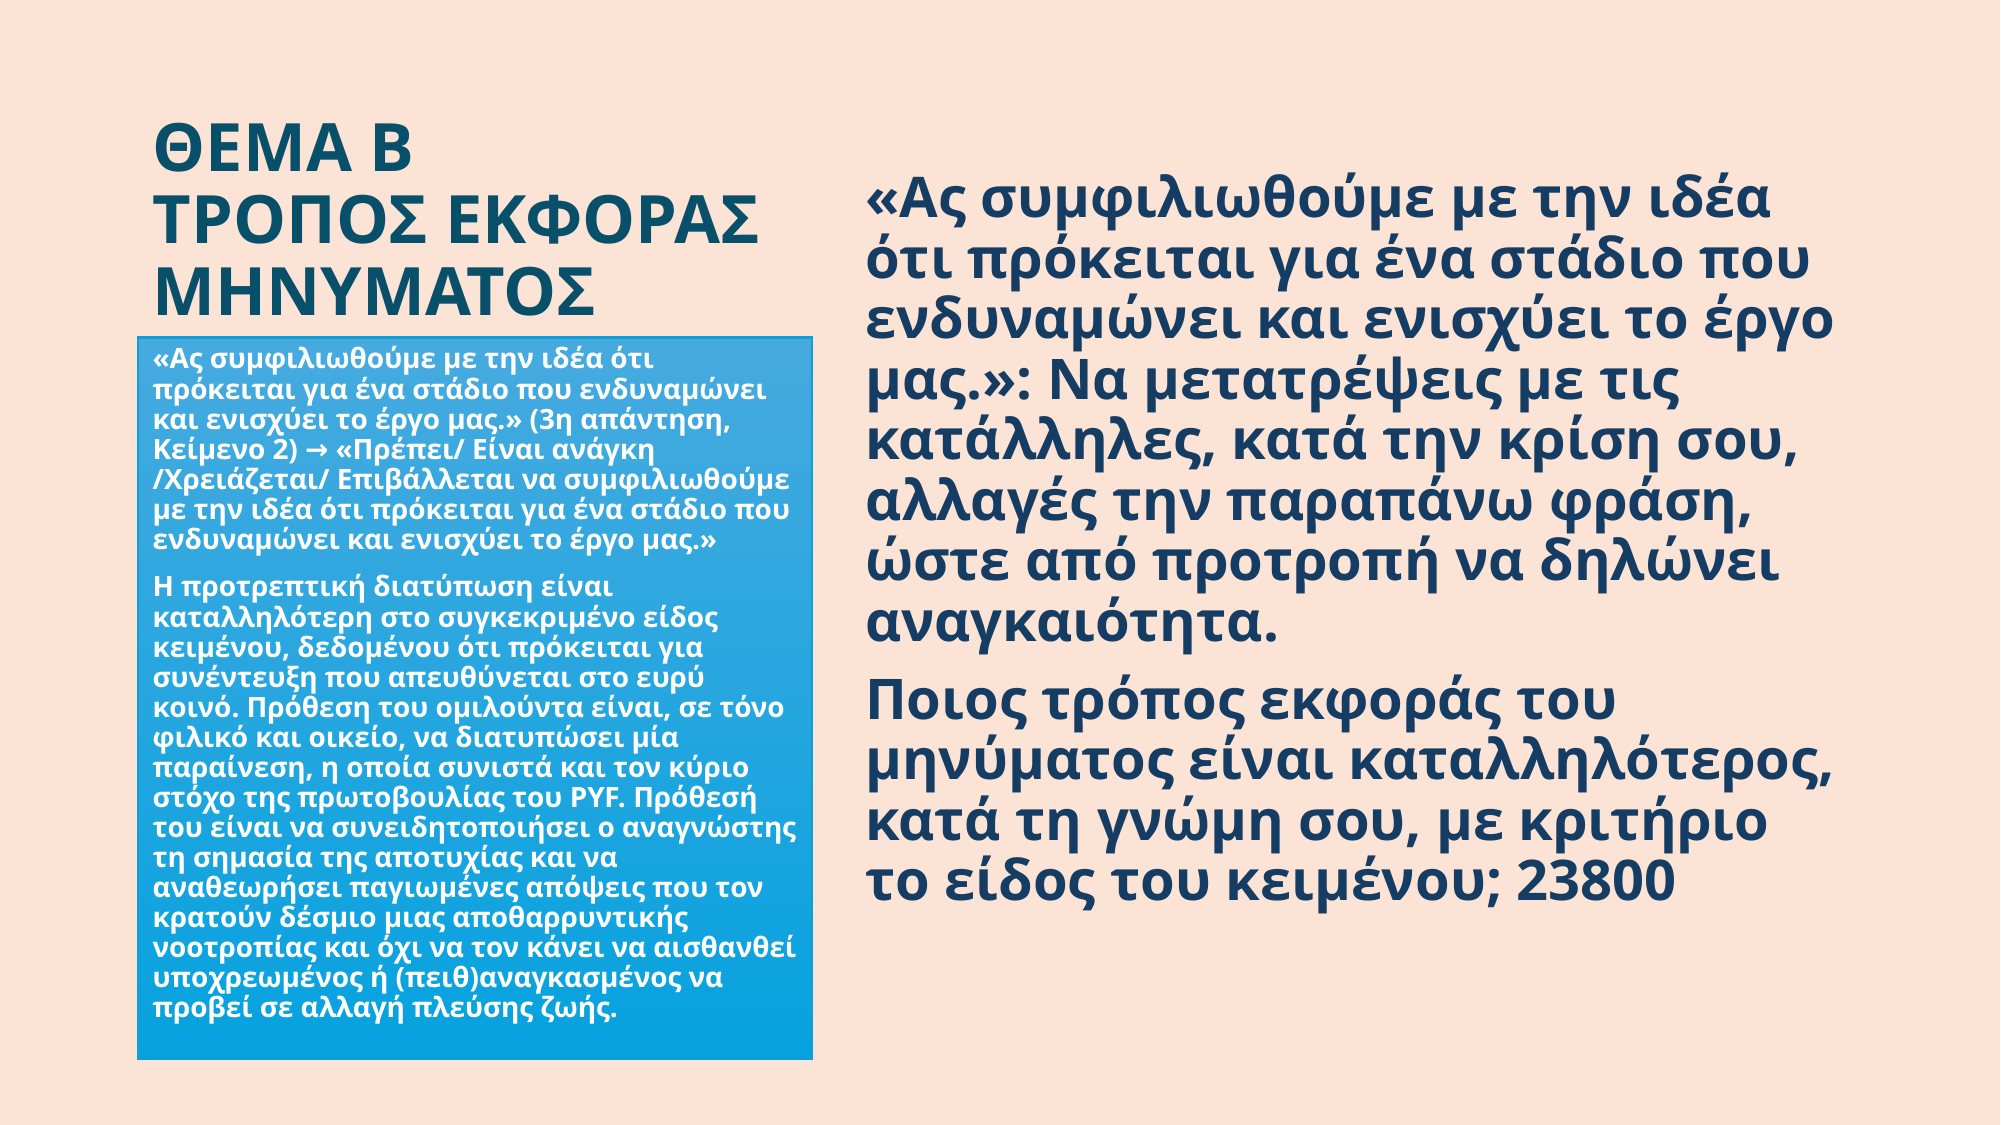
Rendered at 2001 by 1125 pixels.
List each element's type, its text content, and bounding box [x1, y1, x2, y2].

title ΘΕΜΑ Β ΤΡΟΠΟΣ ΕΚΦΟΡΑΣ ΜΗΝΥΜΑΤΟΣ [137, 75, 783, 336]
list «Ας συμφιλιωθούμε με την ιδέα ότι πρόκειται για ένα στάδιο που ενδυναμώνει και ενισχύει το έργο μας.»: Να μετατρέψεις με τις κατάλληλες, κατά την κρίση σου, αλλαγές την παραπάνω φράση, ώστε από προτροπή να δηλώνει αναγκαιότητα. Ποιος τρόπος εκφοράς του μηνύματος είναι καταλληλότερος, κατά τη γνώμη σου, με κριτήριο το είδος του κειμένου; 23800 [850, 161, 1863, 962]
list «Ας συμφιλιωθούμε με την ιδέα ότι πρόκειται για ένα στάδιο που ενδυναμώνει και ενισχύει το έργο μας.» (3η απάντηση, Κείμενο 2) → «Πρέπει/ Είναι ανάγκη /Χρειάζεται/ Επιβάλλεται να συμφιλιωθούμε με την ιδέα ότι πρόκειται για ένα στάδιο που ενδυναμώνει και ενισχύει το έργο μας.» Η προτρεπτική διατύπωση είναι καταλληλότερη στο συγκεκριμένο είδος κειμένου, δεδομένου ότι πρόκειται για συνέντευξη που απευθύνεται στο ευρύ κοινό. Πρόθεση του ομιλούντα είναι, σε τόνο φιλικό και οικείο, να διατυπώσει μία παραίνεση, η οποία συνιστά και τον κύριο στόχο της πρωτοβουλίας του PYF. Πρόθεσή του είναι να συνειδητοποιήσει ο αναγνώστης τη σημασία της αποτυχίας και να αναθεωρήσει παγιωμένες απόψεις που τον κρατούν δέσμιο μιας αποθαρρυντικής νοοτροπίας και όχι να τον κάνει να αισθανθεί υποχρεωμένος ή (πειθ)αναγκασμένος να προβεί σε αλλαγή πλεύσης ζωής. [137, 337, 812, 1059]
